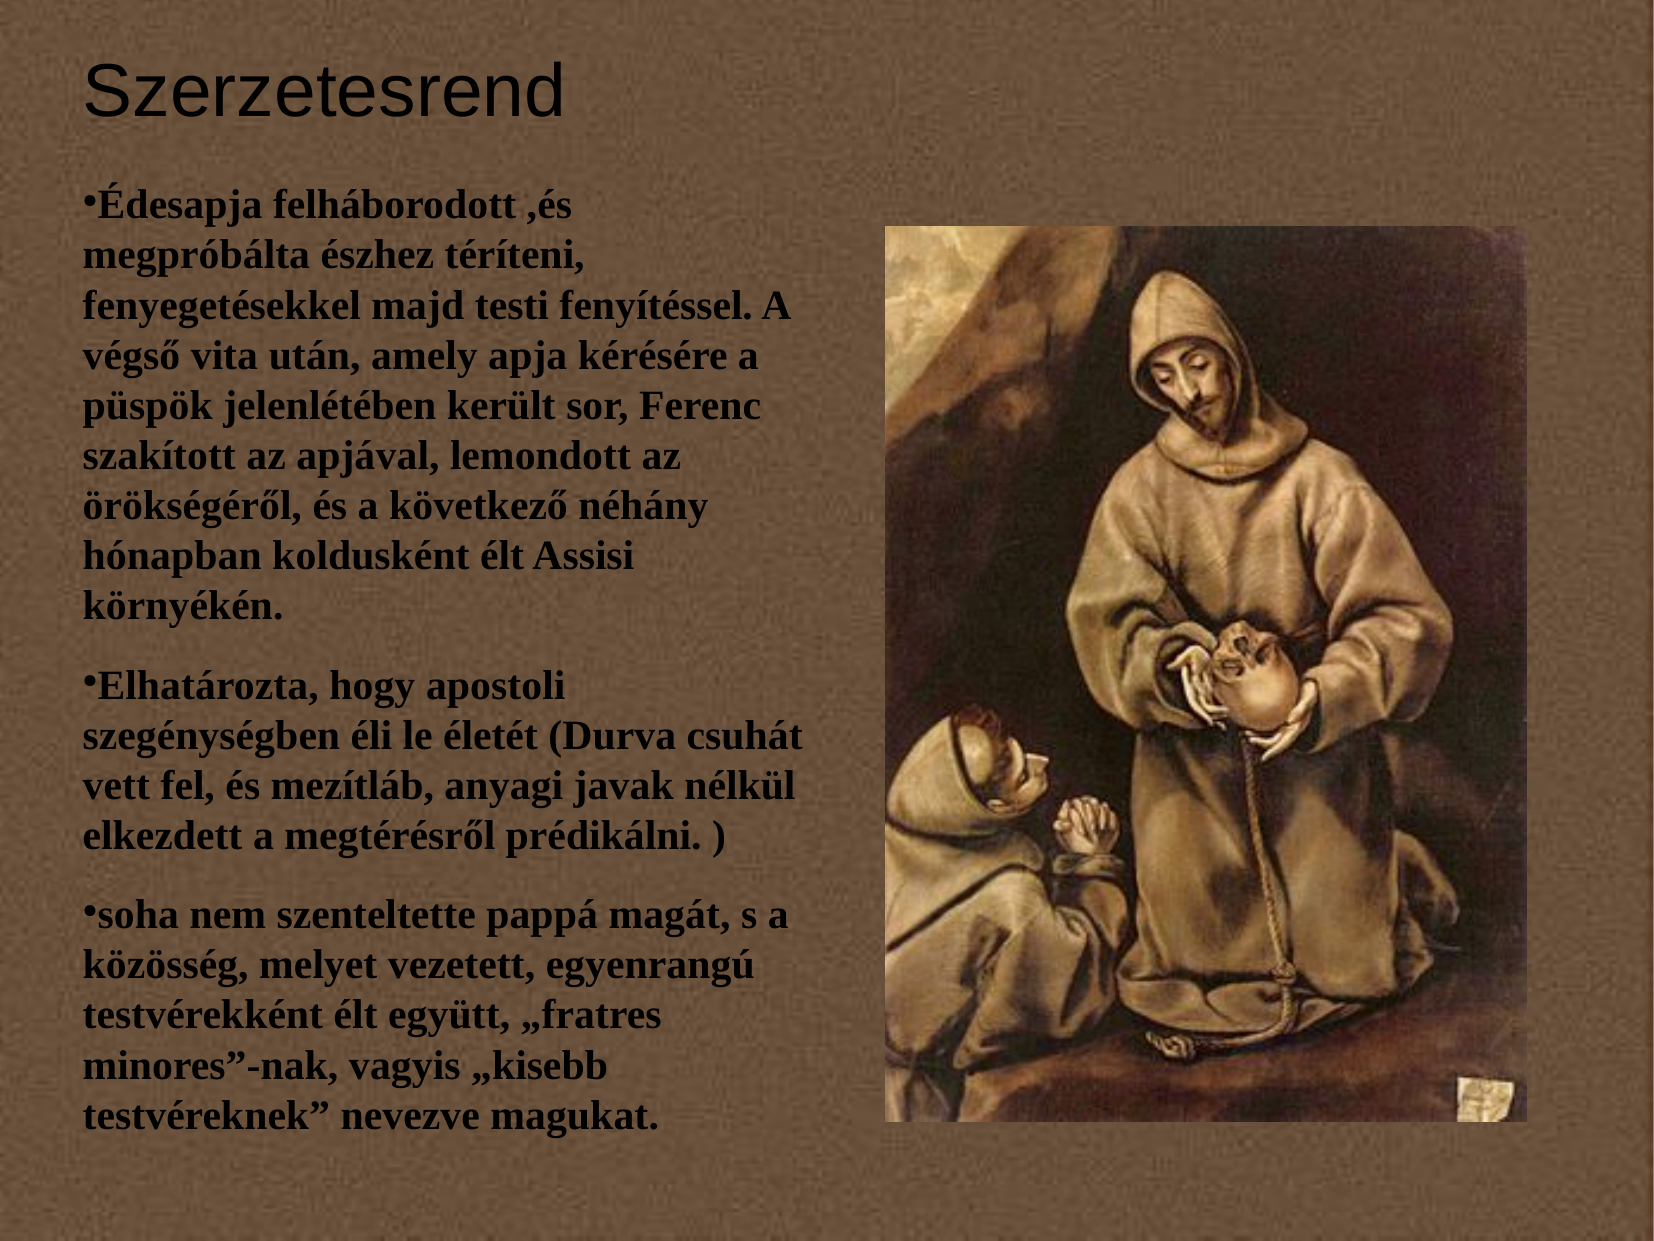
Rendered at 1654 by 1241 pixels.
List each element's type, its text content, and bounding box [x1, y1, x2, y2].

title Szerzetesrend [82, 41, 1571, 126]
picture [885, 226, 1527, 1123]
list Édesapja felháborodott ,és megpróbálta észhez téríteni, fenyegetésekkel majd testi fenyítéssel. A végső vita után, amely apja kérésére a püspök jelenlétében került sor, Ferenc szakított az apjával, lemondott az örökségéről, és a következő néhány hónapban koldusként élt Assisi környékén. Elhatározta, hogy apostoli szegénységben éli le életét (Durva csuhát vett fel, és mezítláb, anyagi javak nélkül elkezdett a megtérésről prédikálni. ) soha nem szenteltette pappá magát, s a közösség, melyet vezetett, egyenrangú testvérekként élt együtt, „fratres minores”-nak, vagyis „kisebb testvéreknek” nevezve magukat. [82, 177, 809, 1182]
